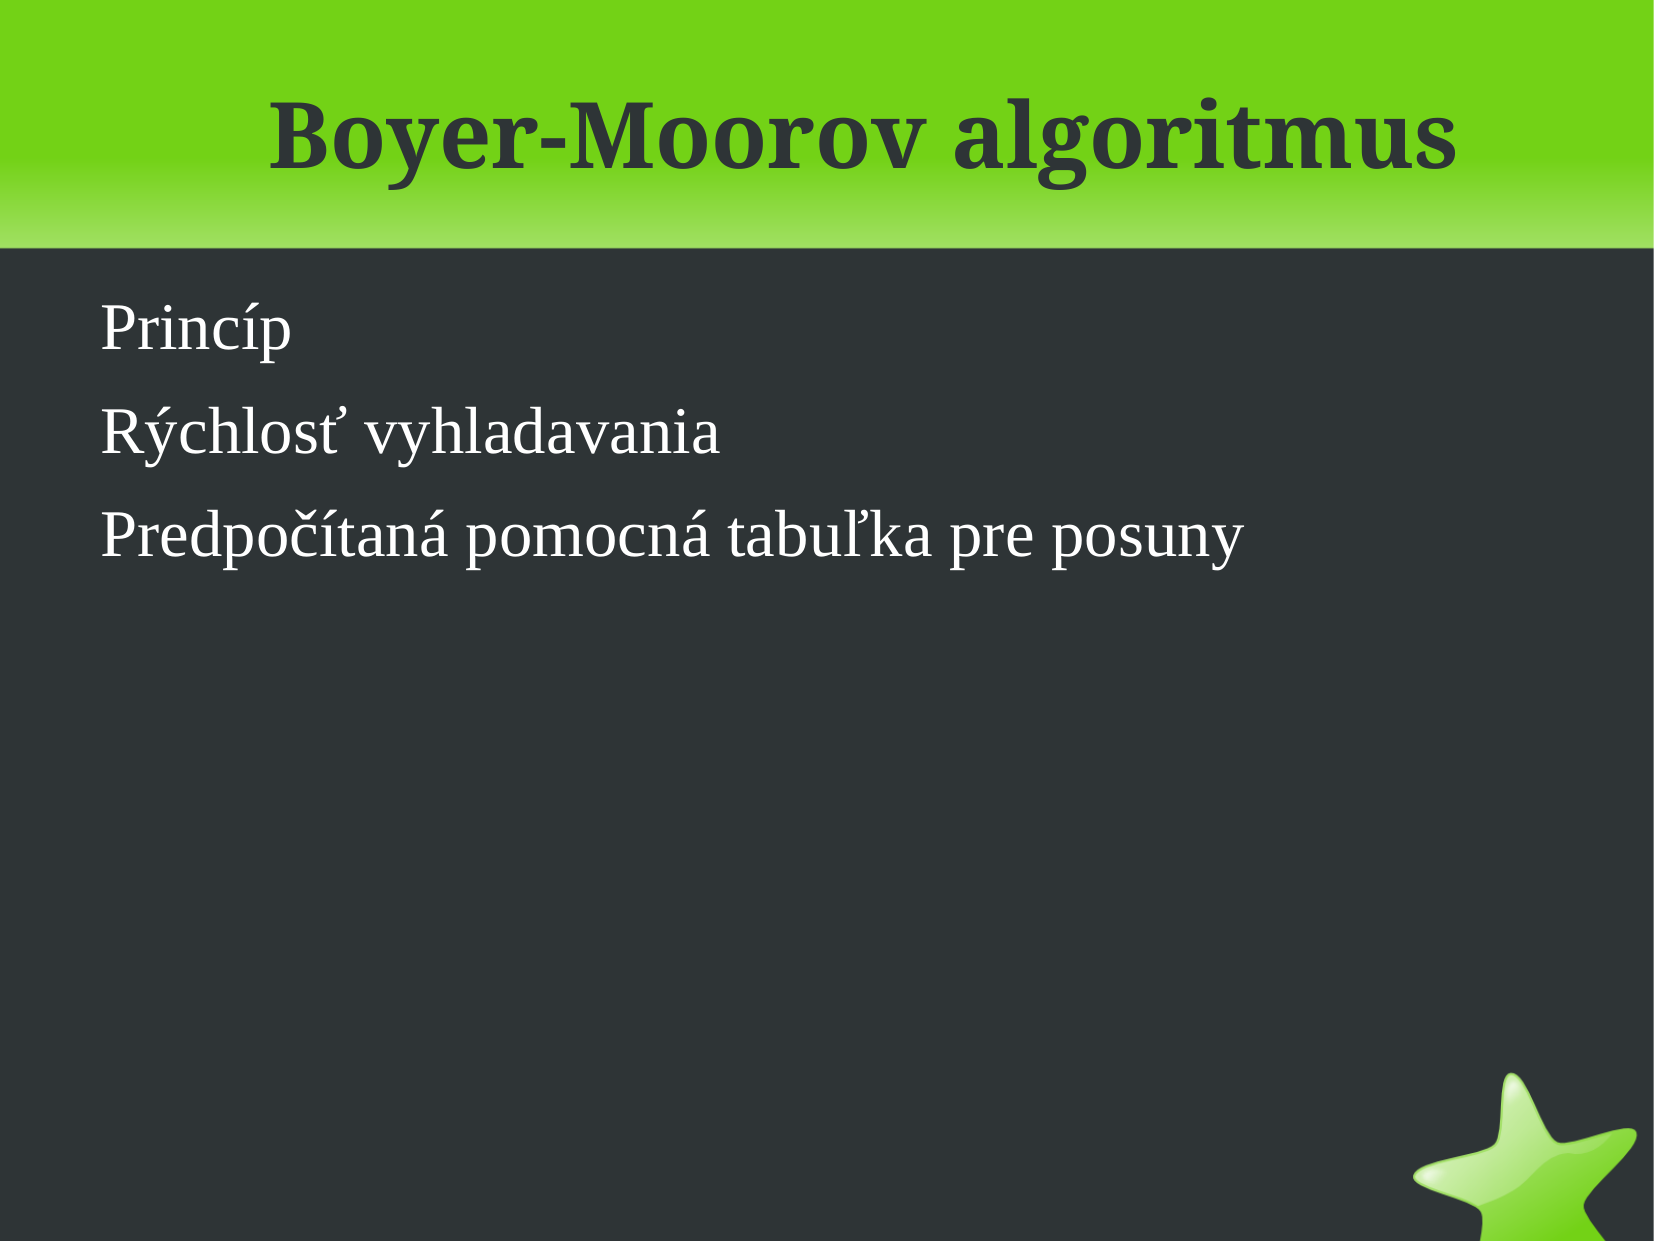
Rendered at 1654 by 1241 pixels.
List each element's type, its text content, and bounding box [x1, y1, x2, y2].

picture [0, 0, 1654, 1241]
title Boyer-Moorov algoritmus [76, 29, 1565, 237]
list Princíp Rýchlosť vyhladavania Predpočítaná pomocná tabuľka pre posuny [82, 290, 1571, 1109]
